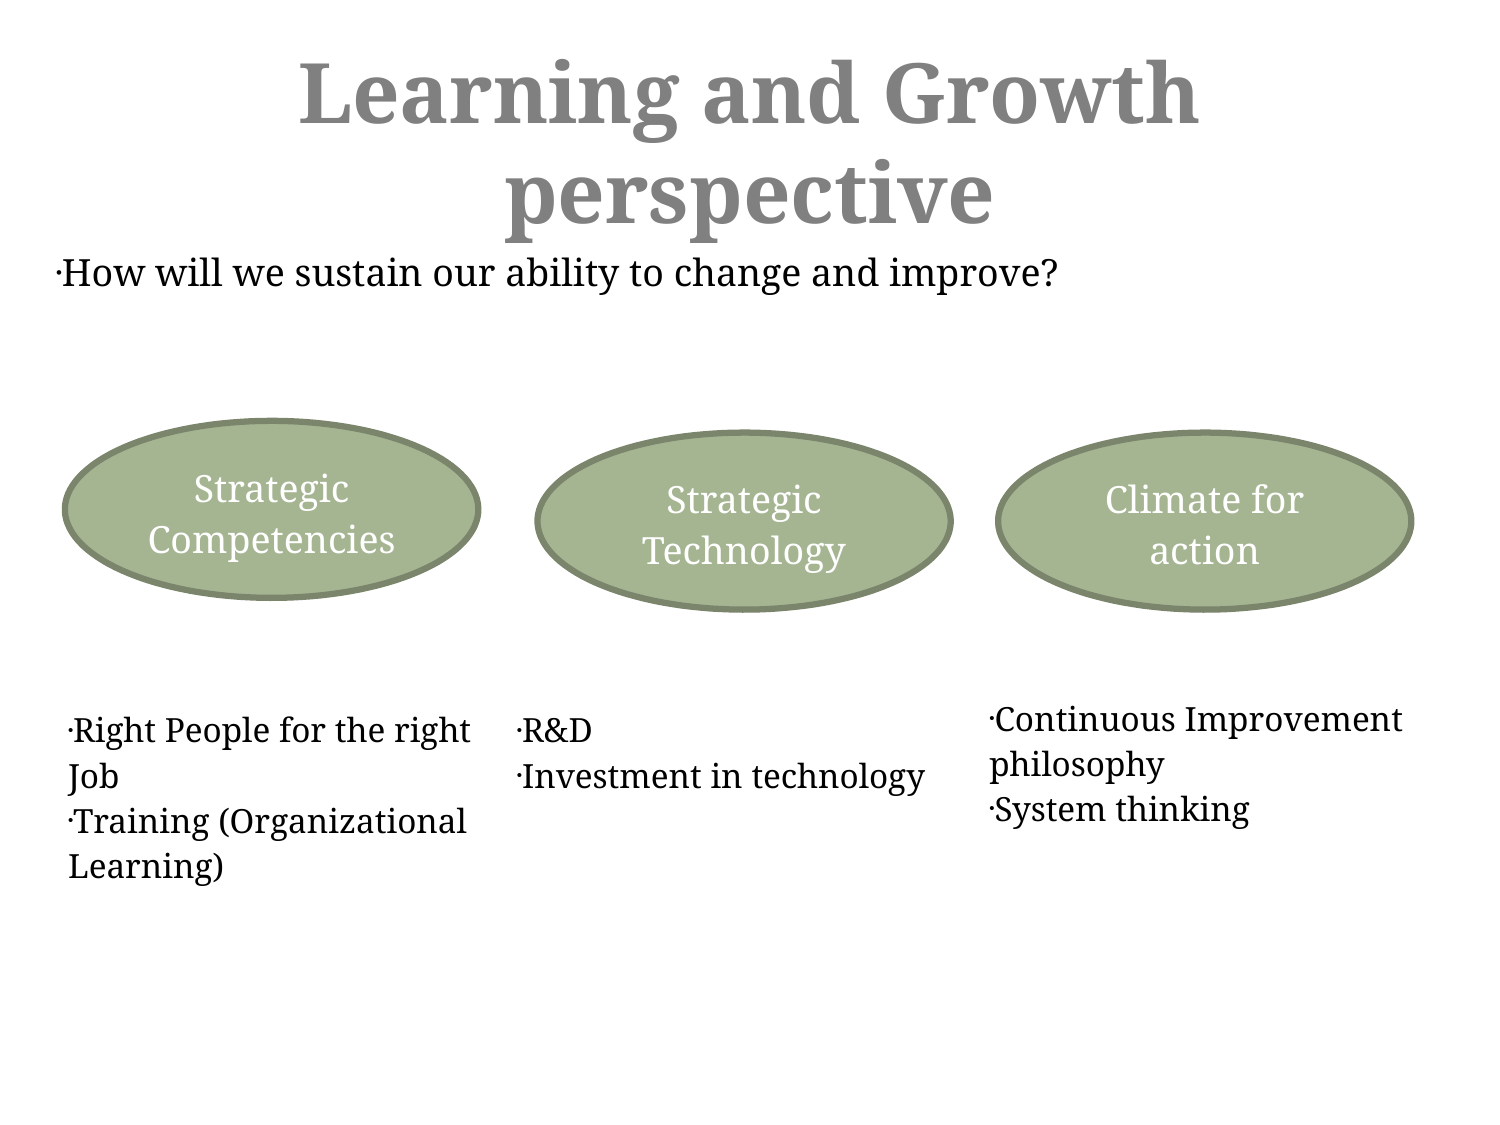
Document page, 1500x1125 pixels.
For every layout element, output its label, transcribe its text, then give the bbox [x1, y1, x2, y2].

text_box Climate for action [998, 432, 1412, 610]
text_box How will we sustain our ability to change and improve? [41, 231, 1465, 408]
text_box Strategic Competencies [64, 420, 479, 598]
title Learning and Growth perspective [75, 24, 1425, 225]
text_box Strategic Technology [537, 432, 951, 610]
text_box Right People for the right Job Training (Organizational Learning) [53, 692, 502, 987]
text_box Continuous Improvement philosophy System thinking [974, 680, 1447, 885]
text_box R&D Investment in technology [501, 692, 963, 851]
